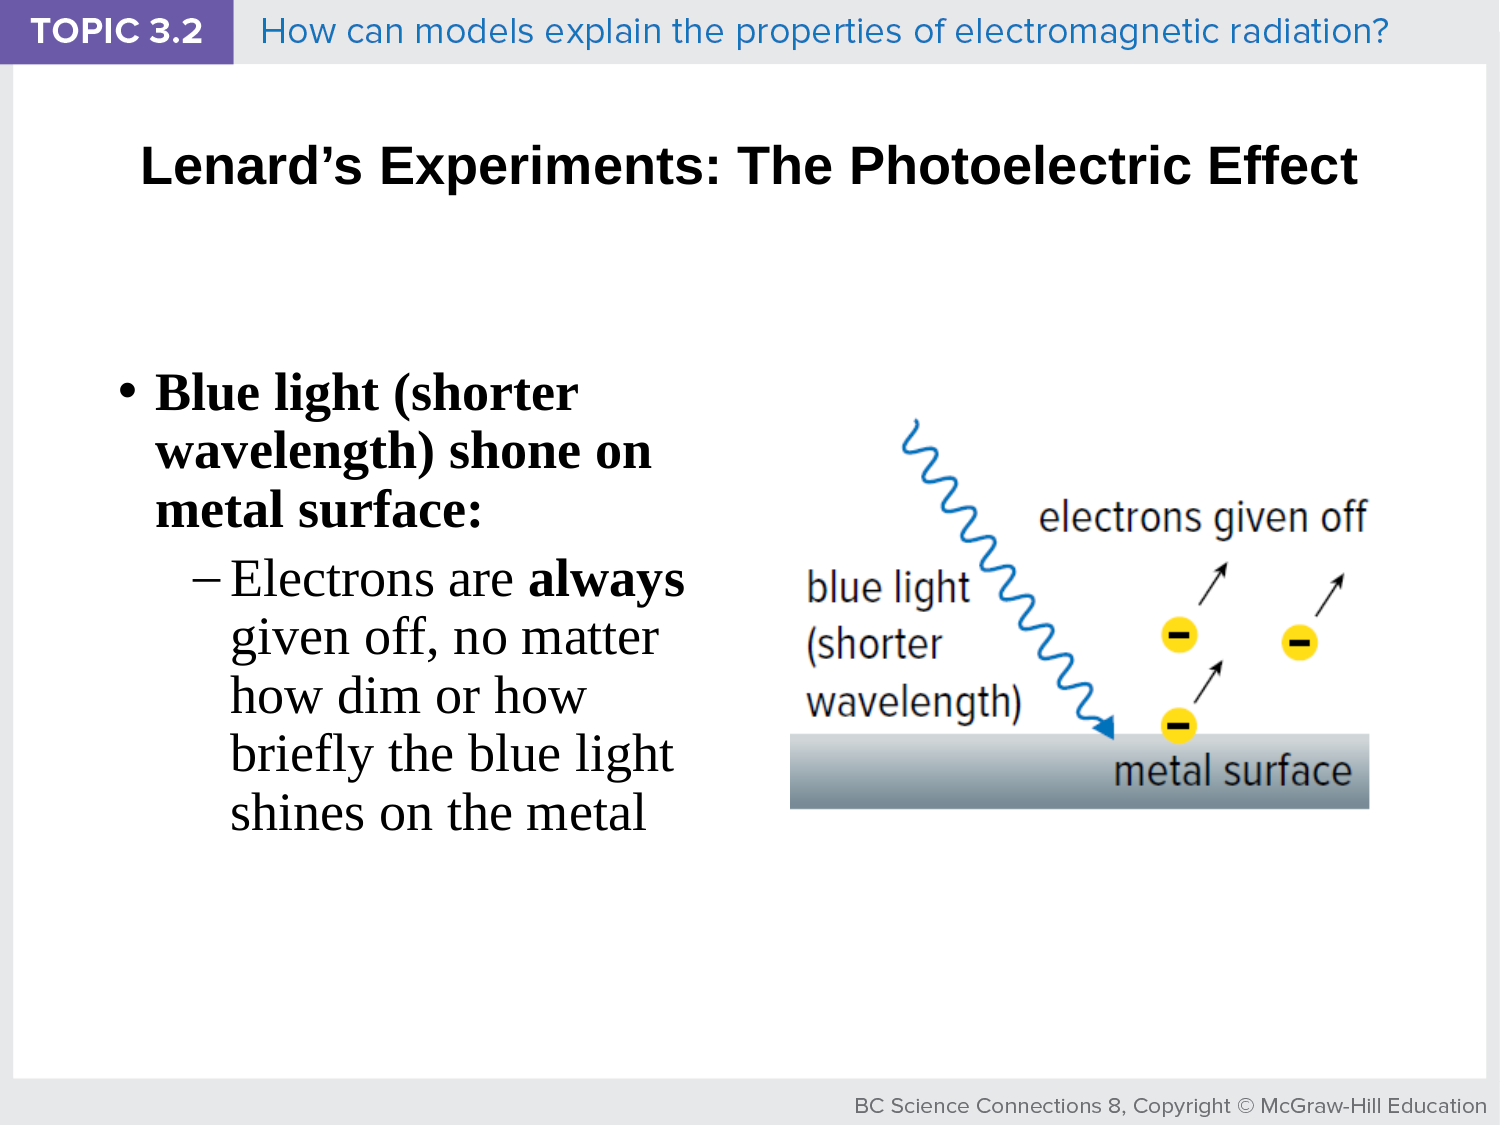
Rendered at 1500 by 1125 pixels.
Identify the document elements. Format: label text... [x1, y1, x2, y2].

title Lenard’s Experiments: The Photoelectric Effect [103, 76, 1397, 257]
list Blue light (shorter wavelength) shone on metal surface: Electrons are always given off, no matter how dim or how briefly the blue light shines on the metal [103, 356, 747, 1014]
picture [0, 0, 1500, 1082]
